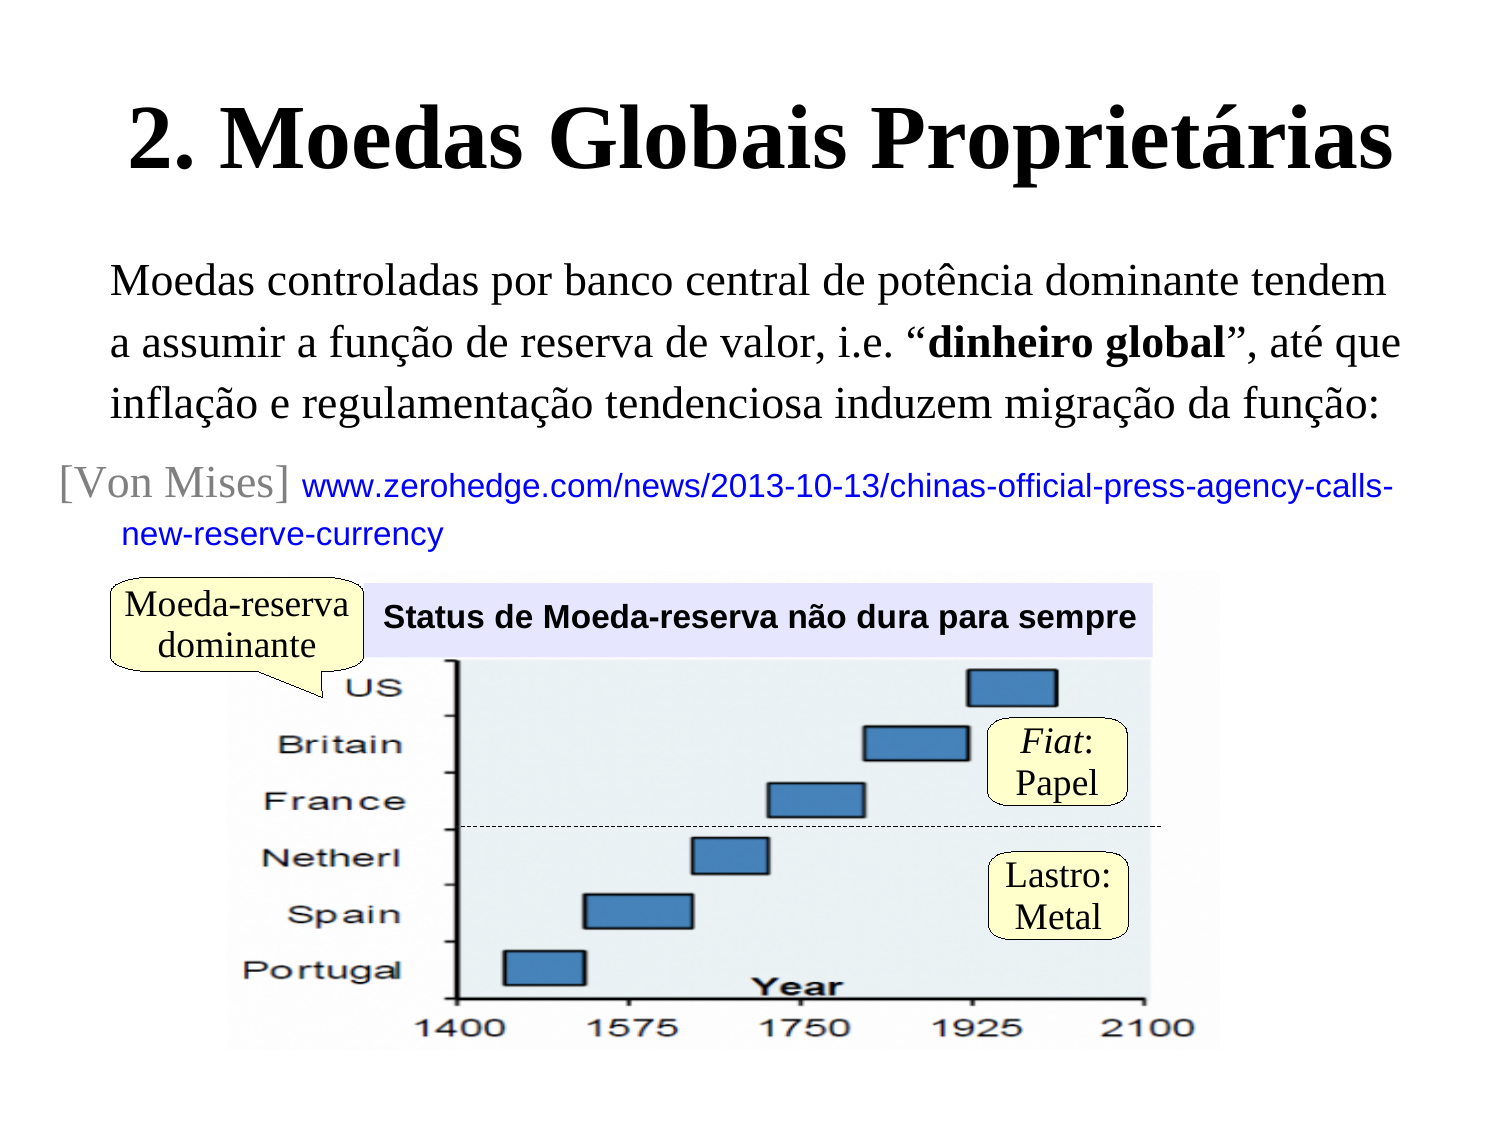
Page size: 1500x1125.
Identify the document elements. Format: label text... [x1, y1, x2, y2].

text_box Lastro: Metal [988, 851, 1129, 940]
text_box Moeda-reserva dominante [110, 577, 364, 698]
text_box Fiat: Papel [987, 717, 1128, 806]
picture [227, 571, 1220, 1050]
text_box Moedas controladas por banco central de potência dominante tendem a assumir a função de reserva de valor, i.e. “dinheiro global”, até que inflação e regulamentação tendenciosa induzem migração da função: [Von Mises] www.zerohedge.com/news/2013-10-13/chinas-official-press-agency-calls-new-reserve-currency [56, 244, 1442, 553]
title 2. Moedas Globais Proprietárias [97, 63, 1426, 214]
text_box Status de Moeda-reserva não dura para sempre [363, 583, 1153, 658]
